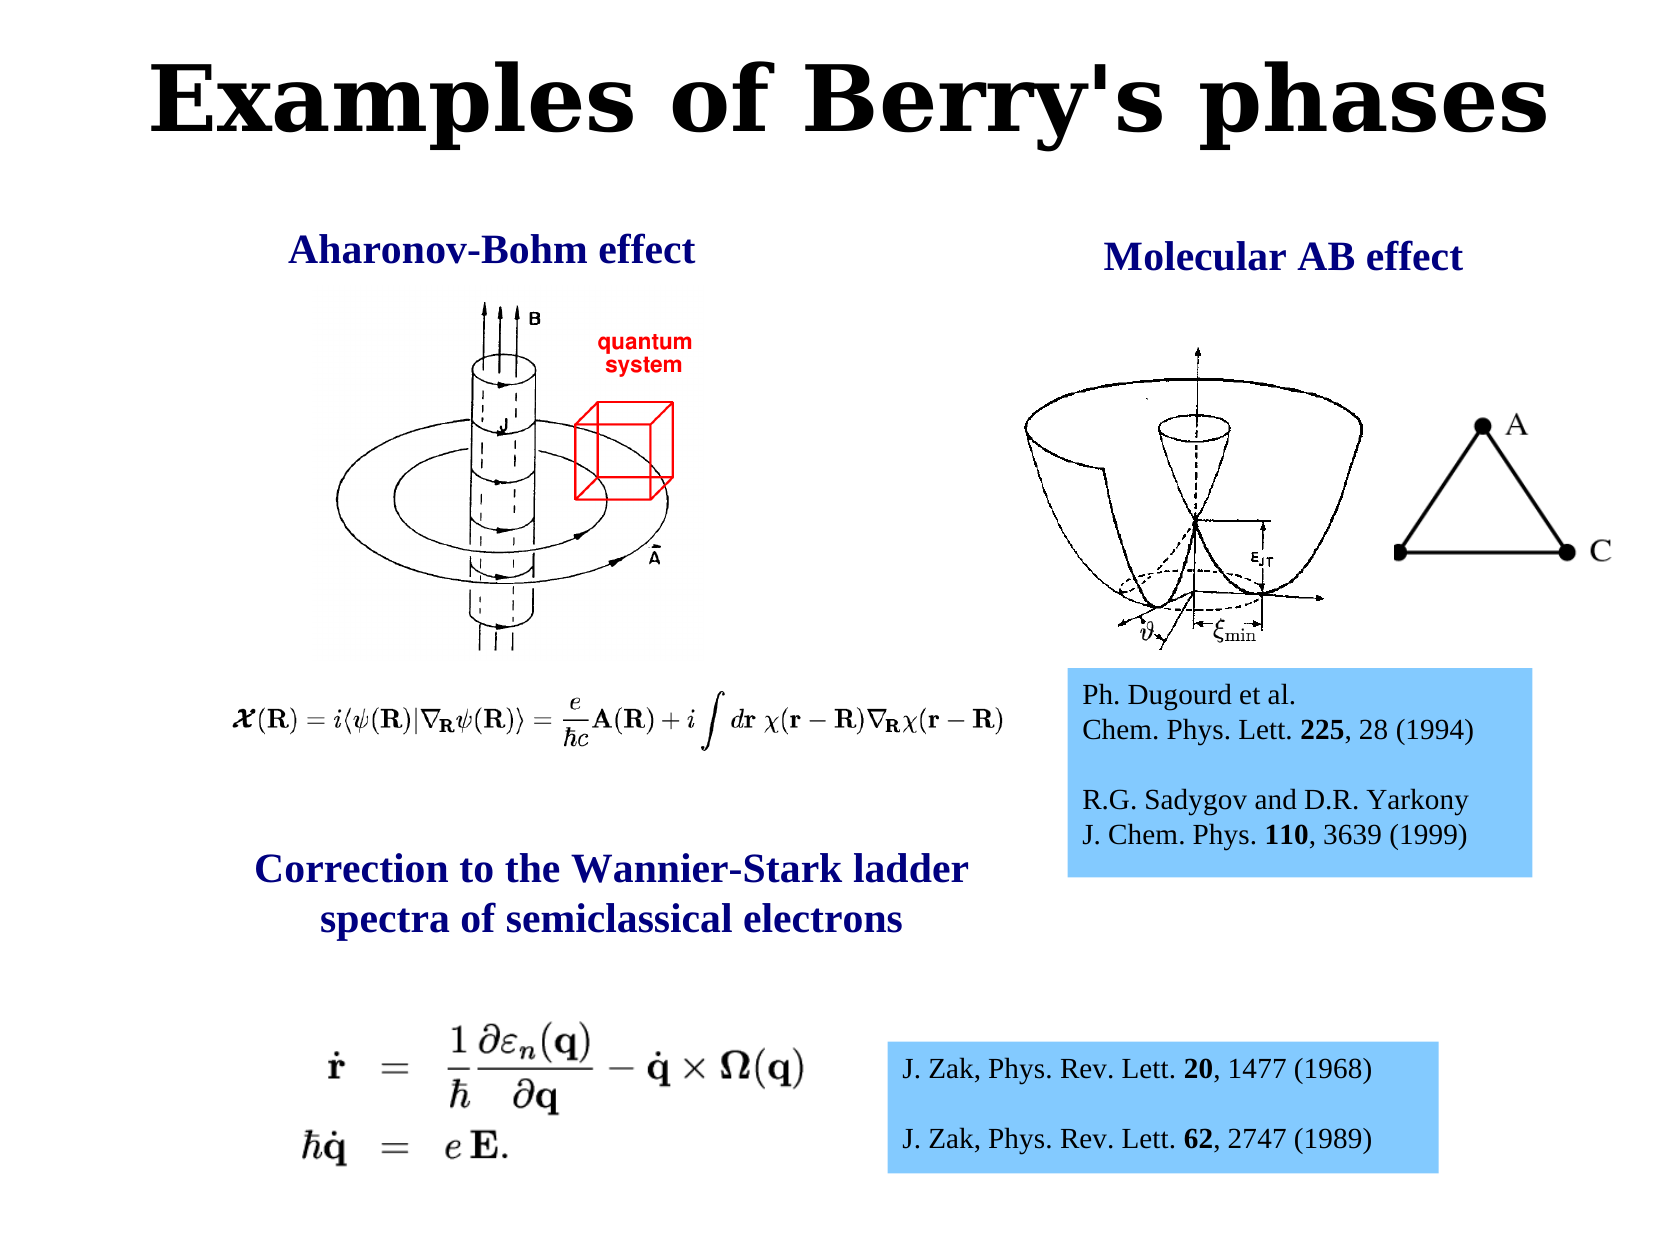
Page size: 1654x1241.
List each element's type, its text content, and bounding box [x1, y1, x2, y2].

text_box Aharonov-Bohm effect [273, 214, 821, 287]
picture [260, 999, 847, 1198]
text_box Ph. Dugourd et al. Chem. Phys. Lett. 225, 28 (1994) R.G. Sadygov and D.R. Yarkony J. Chem. Phys. 110, 3639 (1999) [1067, 668, 1533, 878]
picture [221, 675, 1003, 756]
picture [312, 285, 704, 661]
text_box Molecular AB effect [1015, 221, 1563, 293]
text_box J. Zak, Phys. Rev. Lett. 20, 1477 (1968) J. Zak, Phys. Rev. Lett. 62, 2747 (1989) [887, 1041, 1439, 1174]
title Examples of Berry's phases [105, 27, 1594, 170]
picture [1002, 327, 1641, 664]
text_box Correction to the Wannier-Stark ladder spectra of semiclassical electrons [169, 833, 1055, 960]
